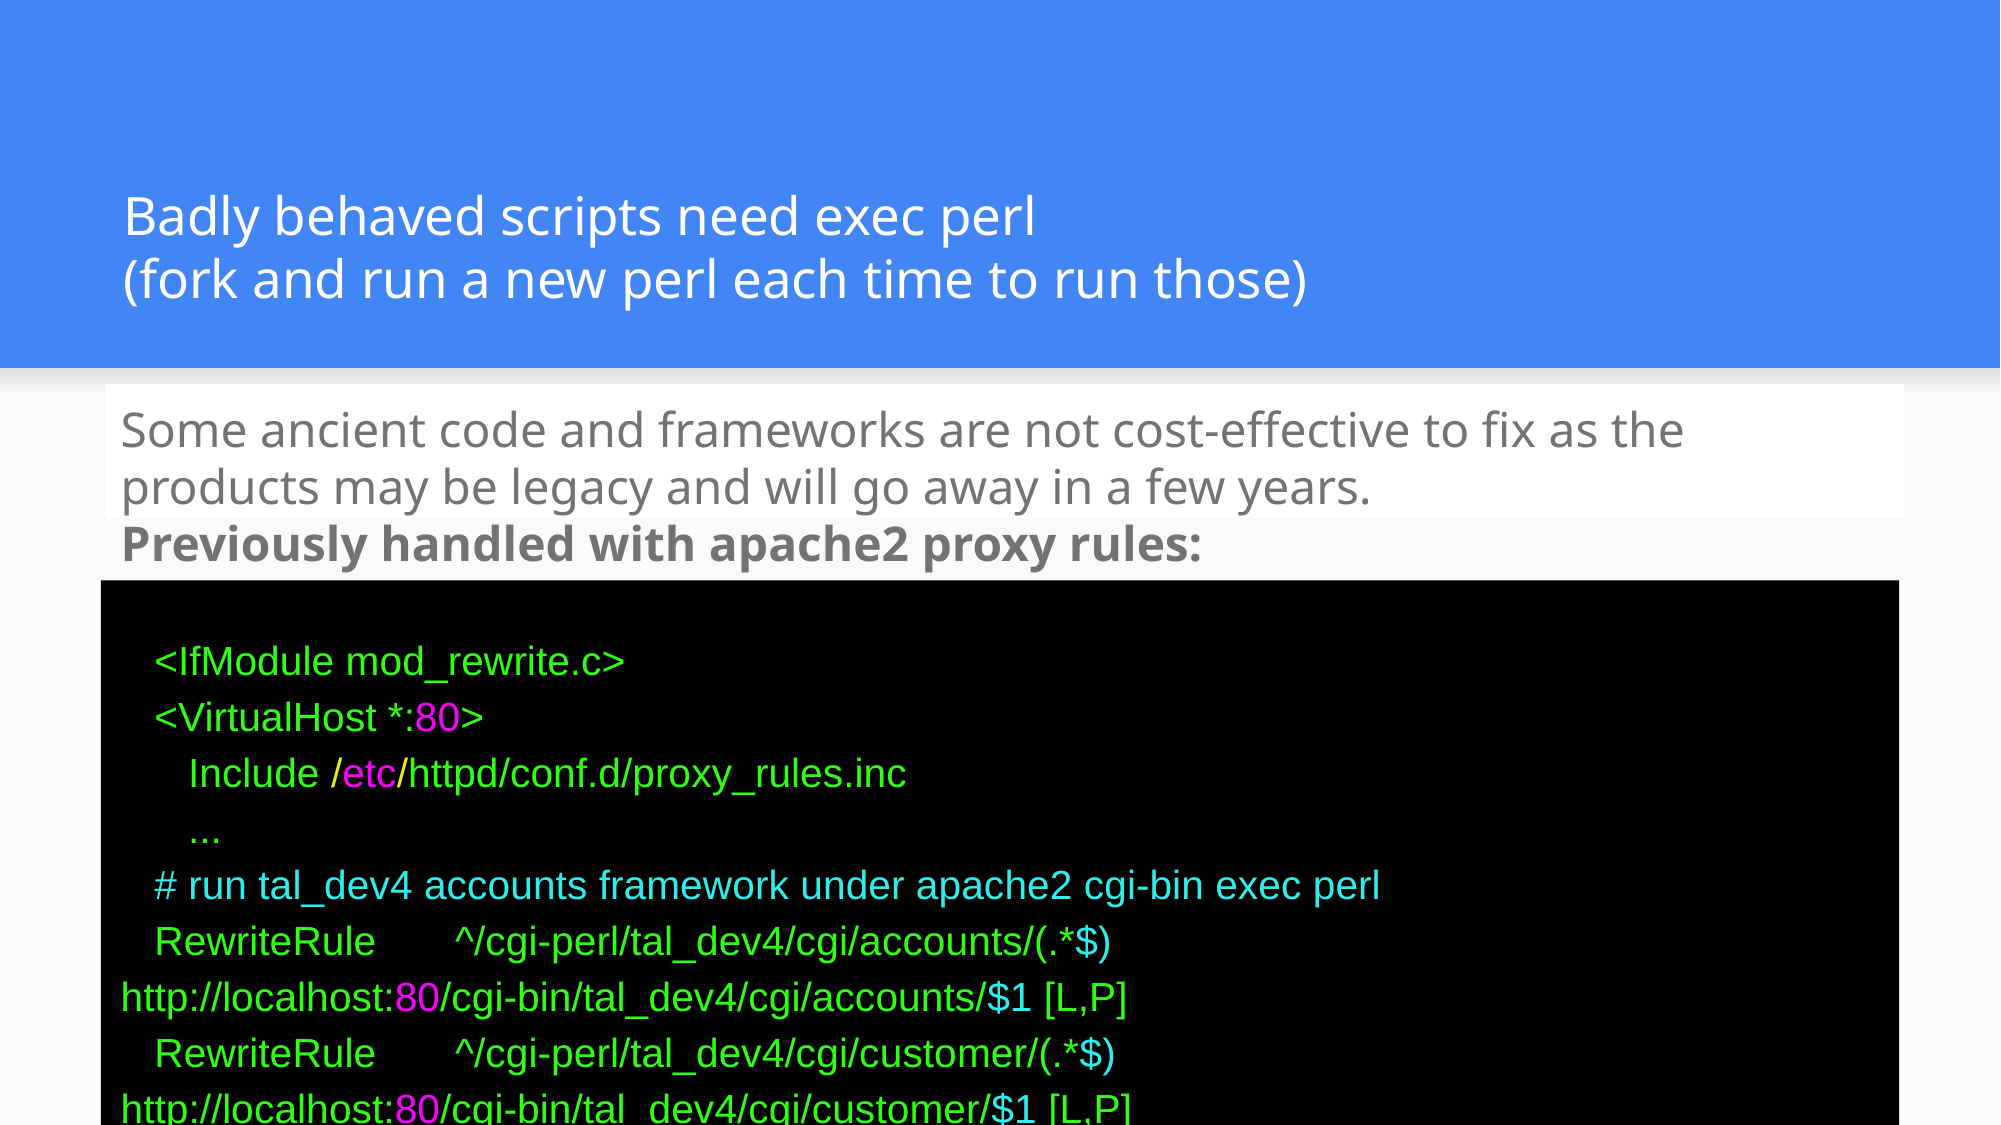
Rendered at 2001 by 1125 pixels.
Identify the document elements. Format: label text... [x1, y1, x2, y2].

text_box Some ancient code and frameworks are not cost-effective to fix as the products may be legacy and will go away in a few years. Previously handled with apache2 proxy rules: <IfModule mod_rewrite.c> <VirtualHost *:80> Include /etc/httpd/conf.d/proxy_rules.inc ... # run tal_dev4 accounts framework under apache2 cgi-bin exec perl RewriteRule ^/cgi-perl/tal_dev4/cgi/accounts/(.*$) http://localhost:80/cgi-bin/tal_dev4/cgi/accounts/$1 [L,P] RewriteRule ^/cgi-perl/tal_dev4/cgi/customer/(.*$) http://localhost:80/cgi-bin/tal_dev4/cgi/customer/$1 [L,P] [105, 384, 1904, 519]
list [1004, 1111, 1009, 1120]
list [476, 1104, 487, 1121]
list [171, 1104, 182, 1121]
list [100, 580, 1900, 1125]
title Badly behaved scripts need exec perl (fork and run a new perl each time to run those) [103, 161, 1902, 330]
list [773, 1104, 784, 1121]
list [996, 1098, 1001, 1106]
